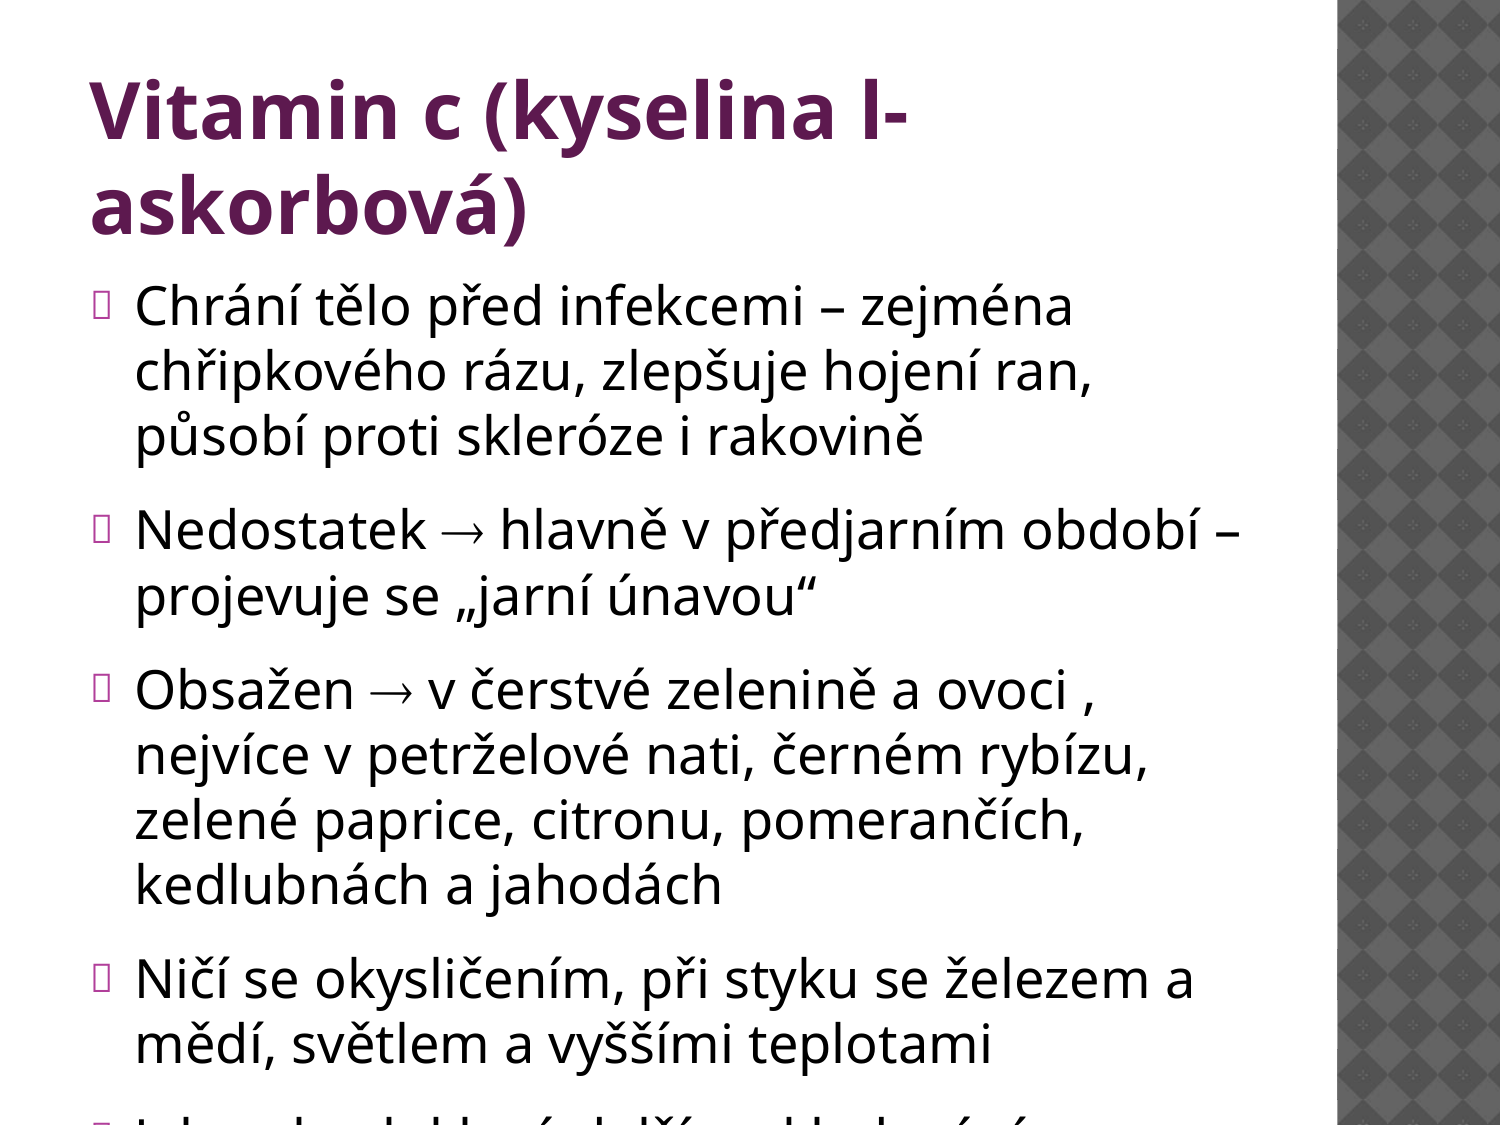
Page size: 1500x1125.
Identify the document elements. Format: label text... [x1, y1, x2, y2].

picture [1337, 0, 1500, 1125]
title Vitamin c (kyselina l-askorbová) [75, 52, 1263, 240]
list Chrání tělo před infekcemi – zejména chřipkového rázu, zlepšuje hojení ran, působí proti skleróze i rakovině Nedostatek  hlavně v předjarním období – projevuje se „jarní únavou“ Obsažen  v čerstvé zelenině a ovoci , nejvíce v petrželové nati, černém rybízu, zelené paprice, citronu, pomerančích, kedlubnách a jahodách Ničí se okysličením, při styku se železem a mědí, světlem a vyššími teplotami Jeho obsah klesá delším skladováním Dobře se uchovává v mražených potravinách, chráněních před okysličováním během rozmrazování (např. ponořením do vody) [75, 264, 1263, 1059]
